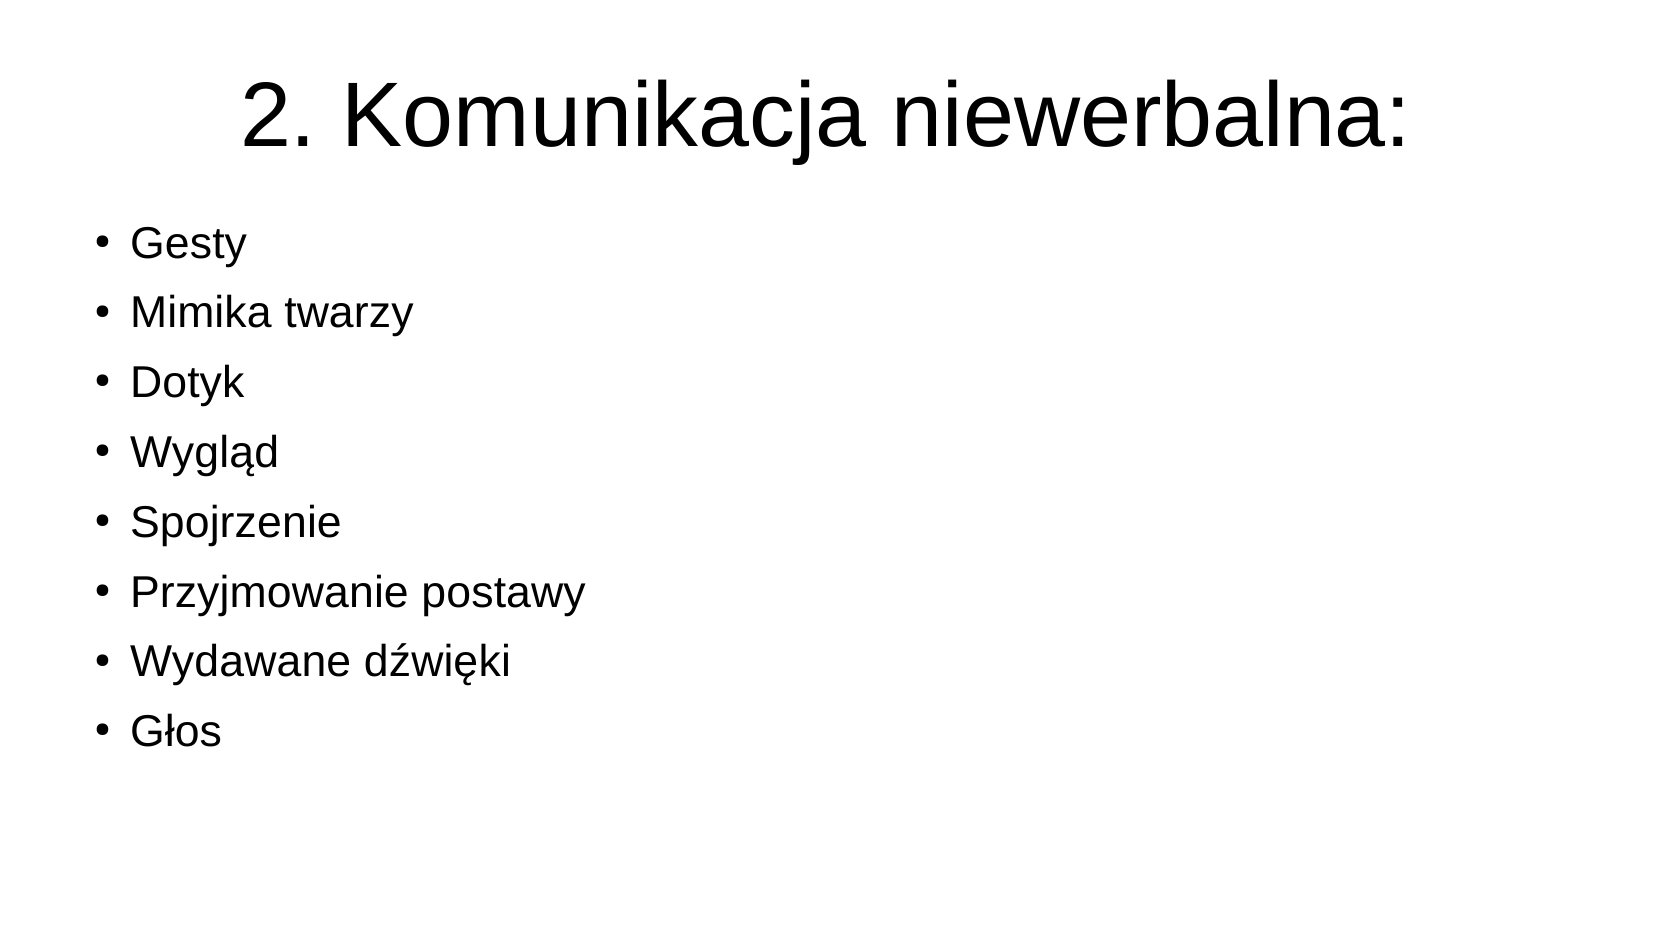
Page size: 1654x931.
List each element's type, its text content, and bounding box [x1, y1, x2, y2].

list Gesty Mimika twarzy Dotyk Wygląd Spojrzenie Przyjmowanie postawy Wydawane dźwięki Głos [82, 217, 1571, 758]
title 2. Komunikacja niewerbalna: [82, 37, 1571, 193]
